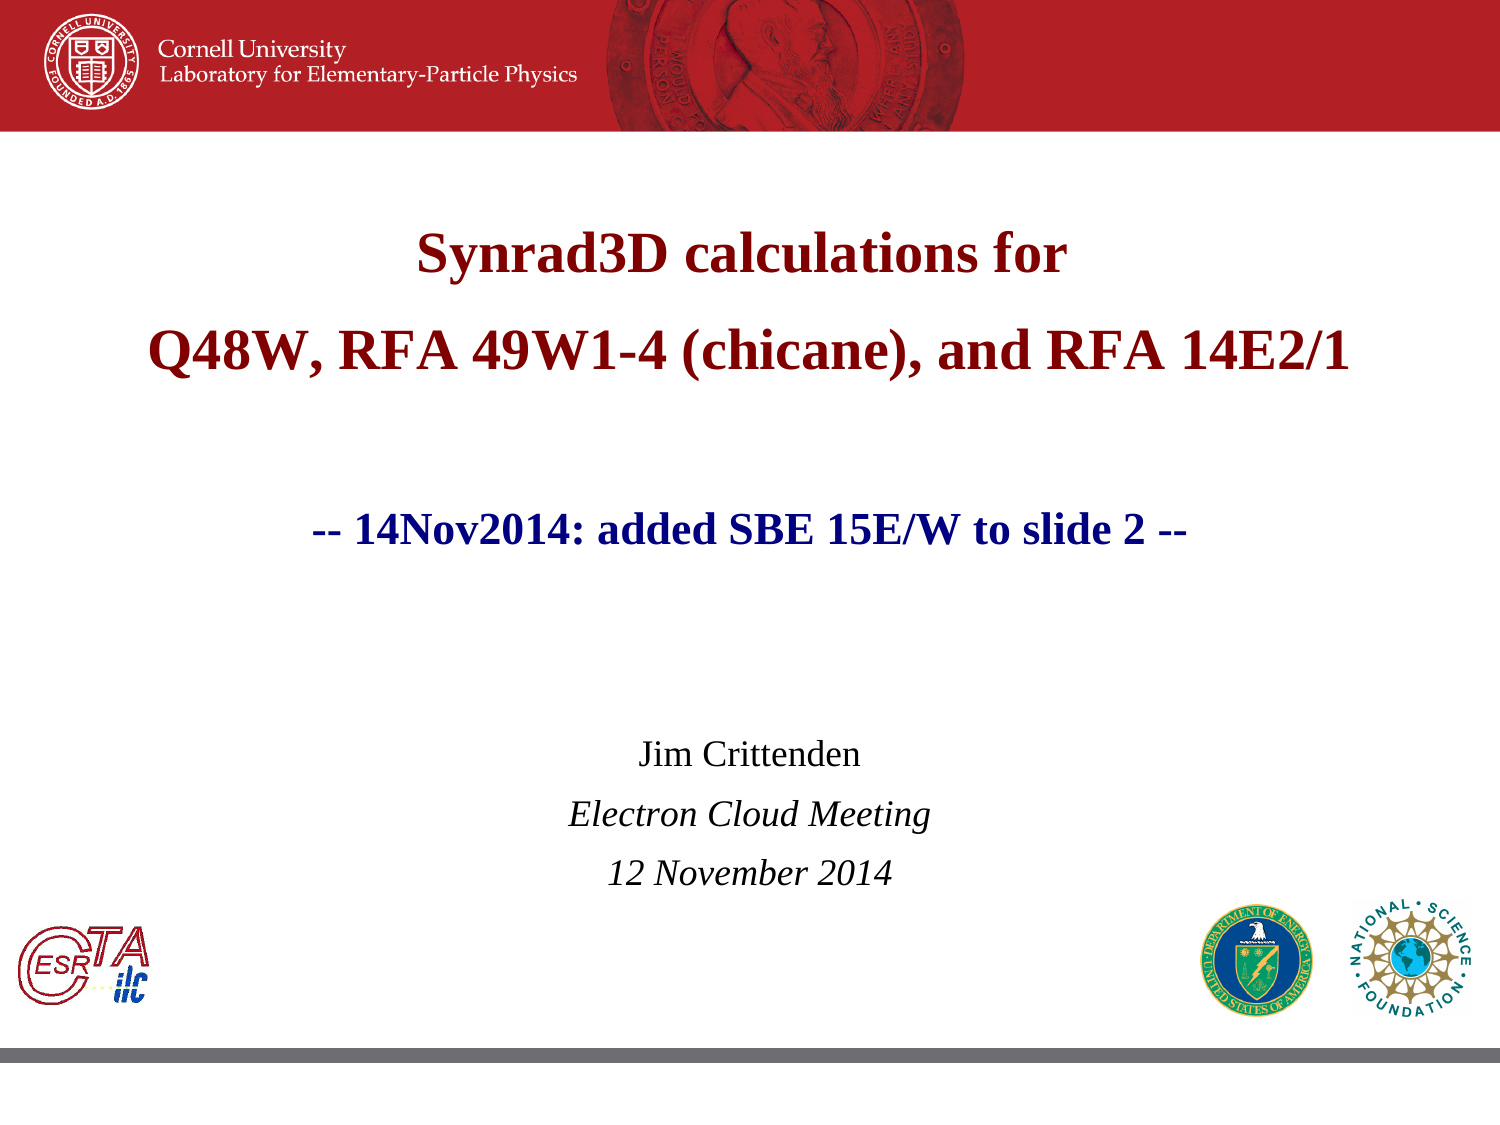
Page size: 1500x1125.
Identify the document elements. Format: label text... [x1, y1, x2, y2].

picture [1200, 904, 1313, 1017]
subtitle Jim Crittenden Electron Cloud Meeting 12 November 2014 [300, 723, 1201, 901]
picture [8, 899, 151, 1036]
title Synrad3D calculations for Q48W, RFA 49W1-4 (chicane), and RFA 14E2/1 -- 14Nov2014: added SBE 15E/W to slide 2 -- [0, 196, 1500, 611]
picture [0, 0, 1500, 132]
picture [1350, 899, 1471, 1017]
